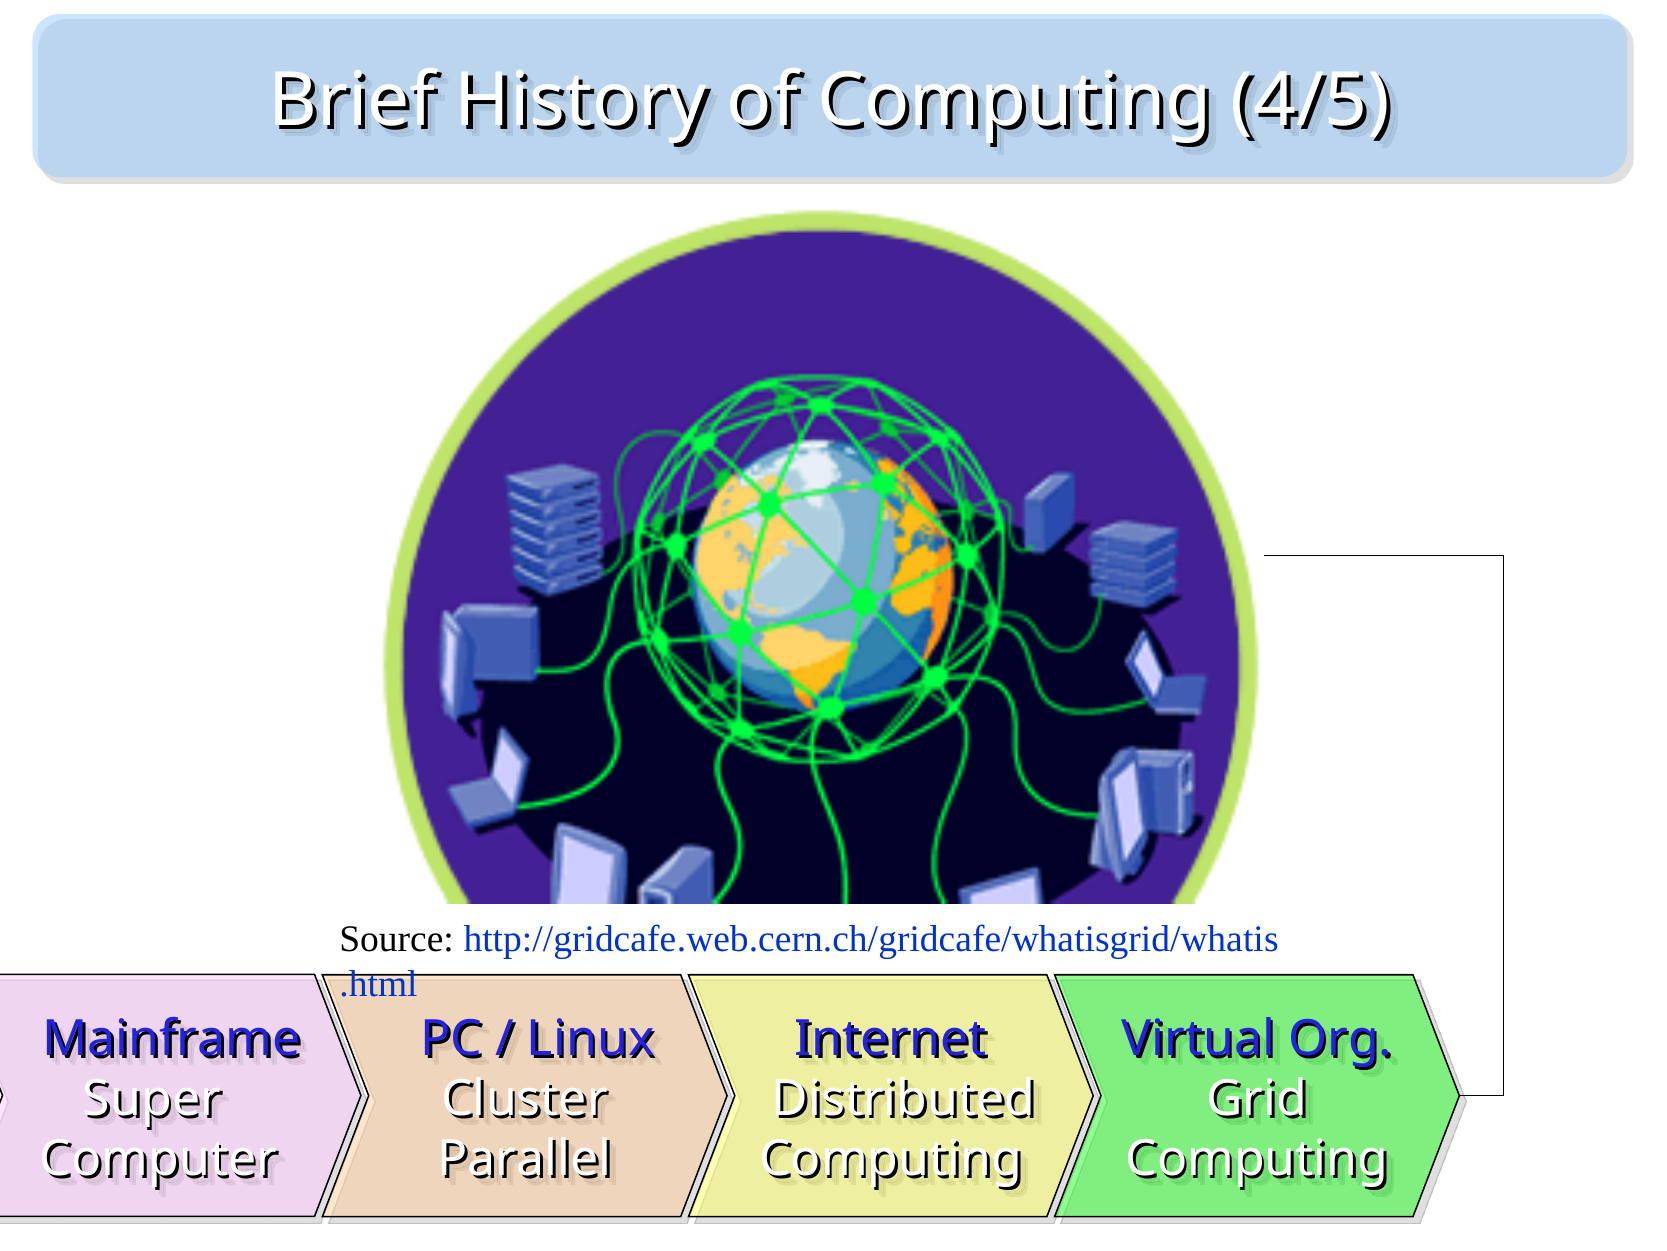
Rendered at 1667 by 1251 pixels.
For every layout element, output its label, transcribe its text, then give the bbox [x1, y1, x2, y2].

text_box Source: http://gridcafe.web.cern.ch/gridcafe/whatisgrid/whatis.html [324, 907, 1373, 967]
text_box Internet Distributed Computing [688, 974, 1094, 1217]
text_box Virtual Org. Grid Computing [1054, 974, 1460, 1217]
text_box PC / Linux Cluster Parallel [322, 974, 728, 1217]
text_box Brief History of Computing (4/5) [32, 13, 1628, 178]
text_box Mainframe Super Computer [0, 974, 361, 1217]
picture [378, 205, 1265, 906]
